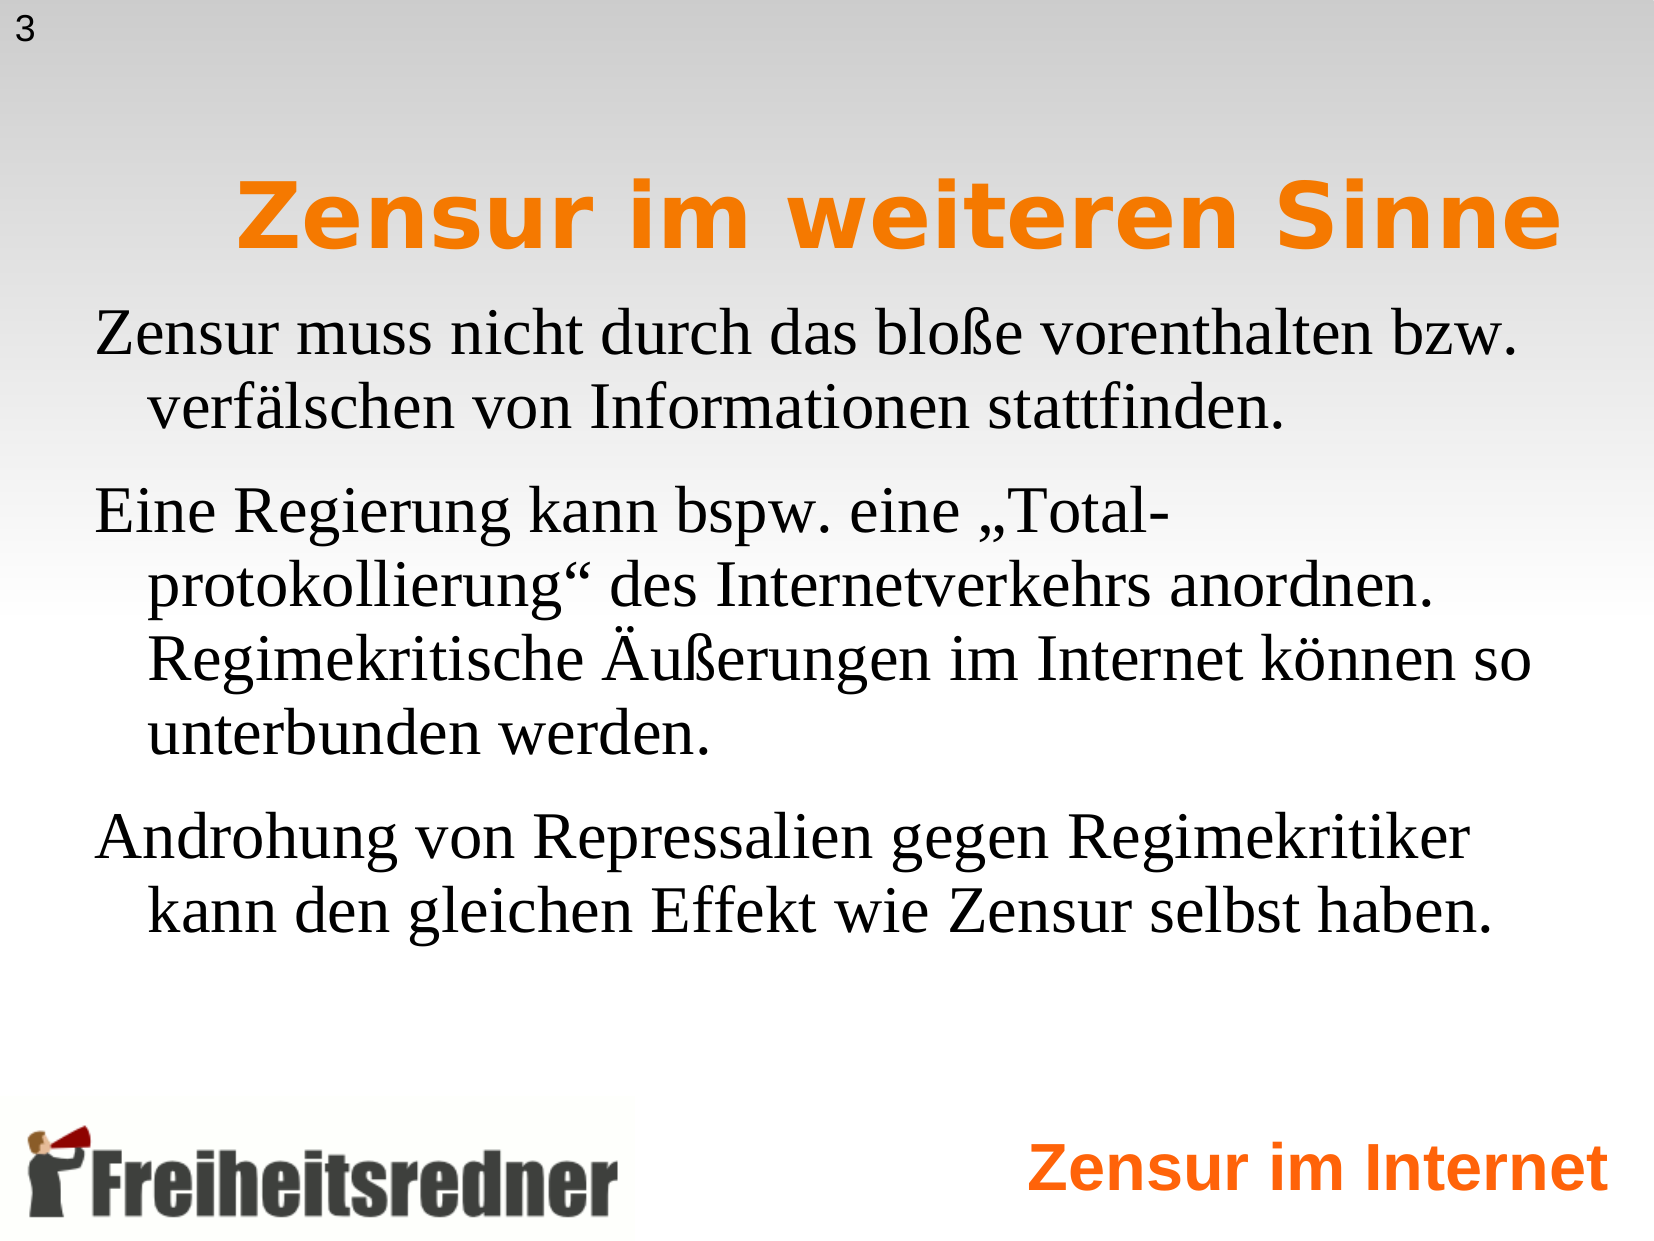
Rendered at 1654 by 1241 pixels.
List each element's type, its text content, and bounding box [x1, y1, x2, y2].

title Zensur im weiteren Sinne [76, 163, 1565, 271]
list Zensur muss nicht durch das bloße vorenthalten bzw. verfälschen von Informationen stattfinden. Eine Regierung kann bspw. eine „Total- protokollierung“ des Internetverkehrs anordnen. Regimekritische Äußerungen im Internet können so unterbunden werden. Androhung von Repressalien gegen Regimekritiker kann den gleichen Effekt wie Zensur selbst haben. [76, 295, 1565, 1099]
picture [0, 1096, 635, 1241]
